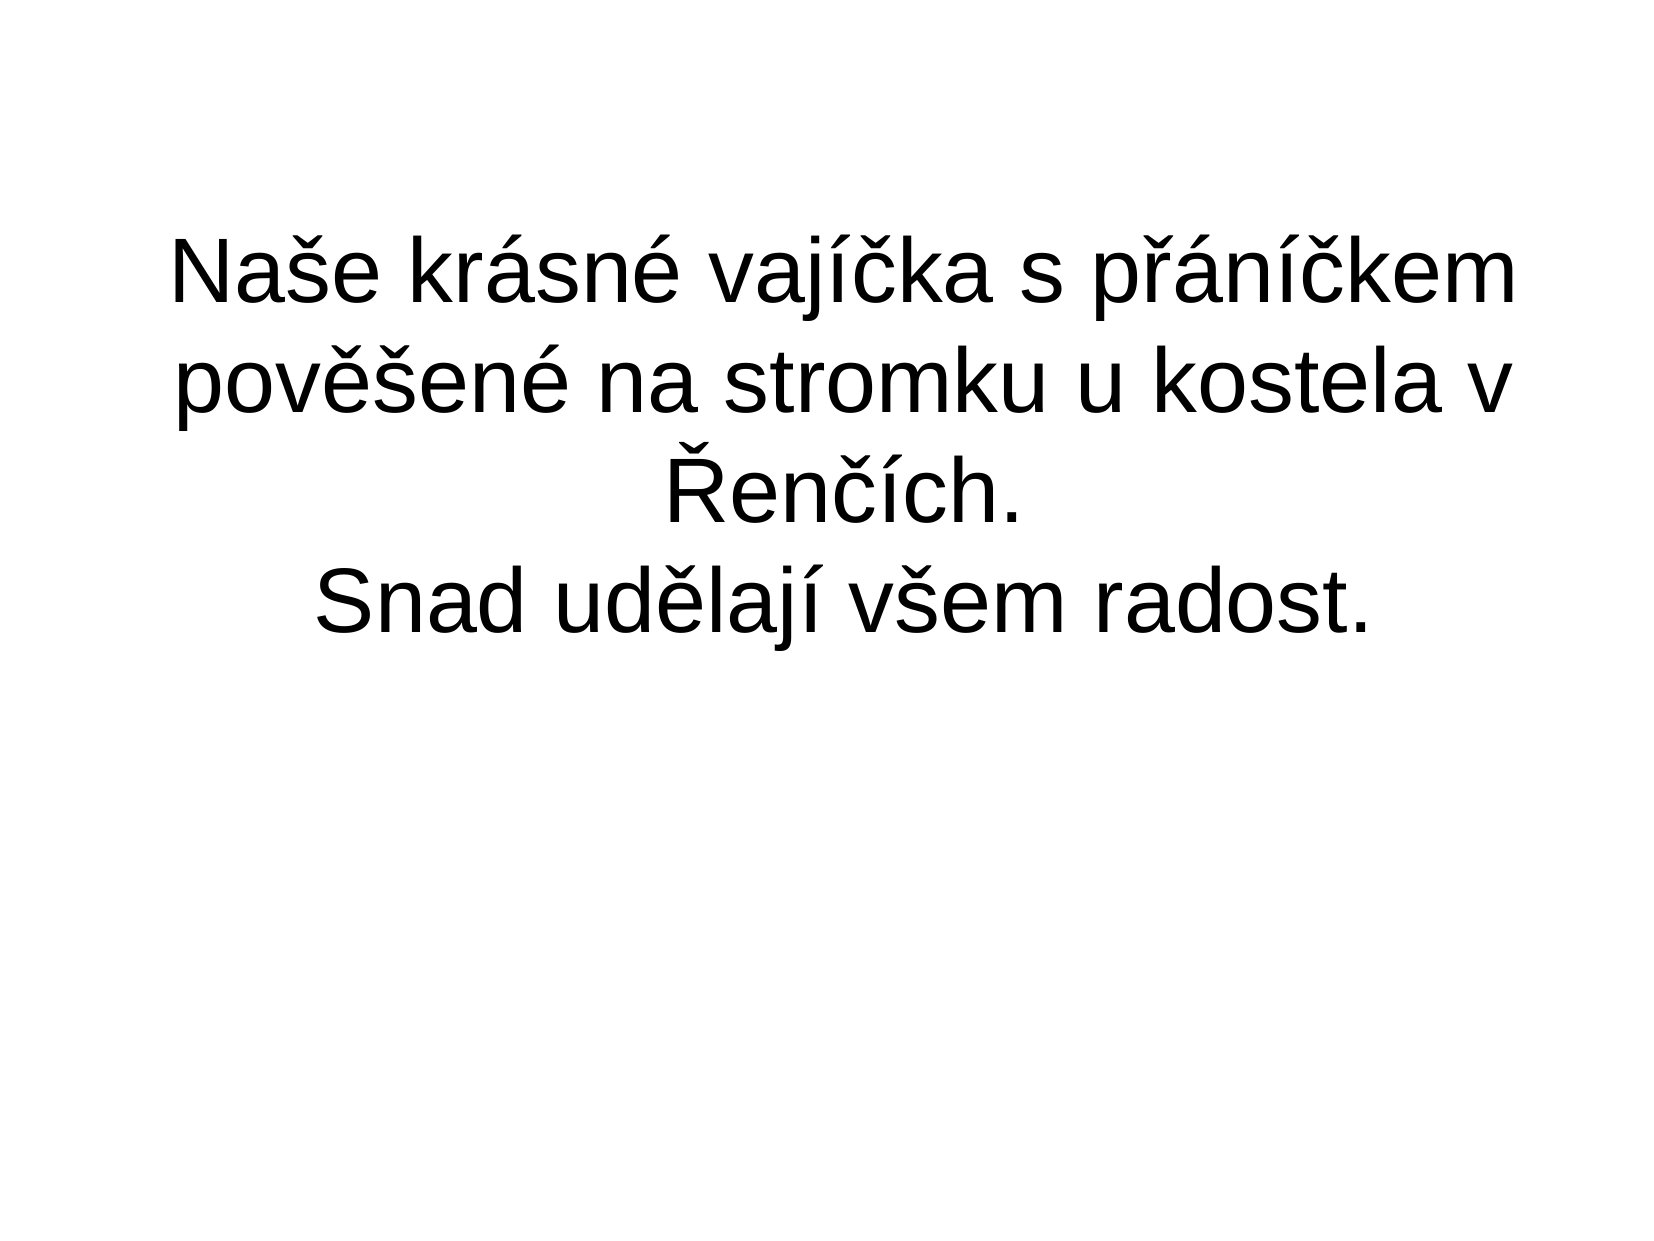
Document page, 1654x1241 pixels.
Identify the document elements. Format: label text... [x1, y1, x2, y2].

title Naše krásné vajíčka s přáníčkem pověšené na stromku u kostela v Řenčích. Snad udělají všem radost. [82, 0, 1607, 1075]
